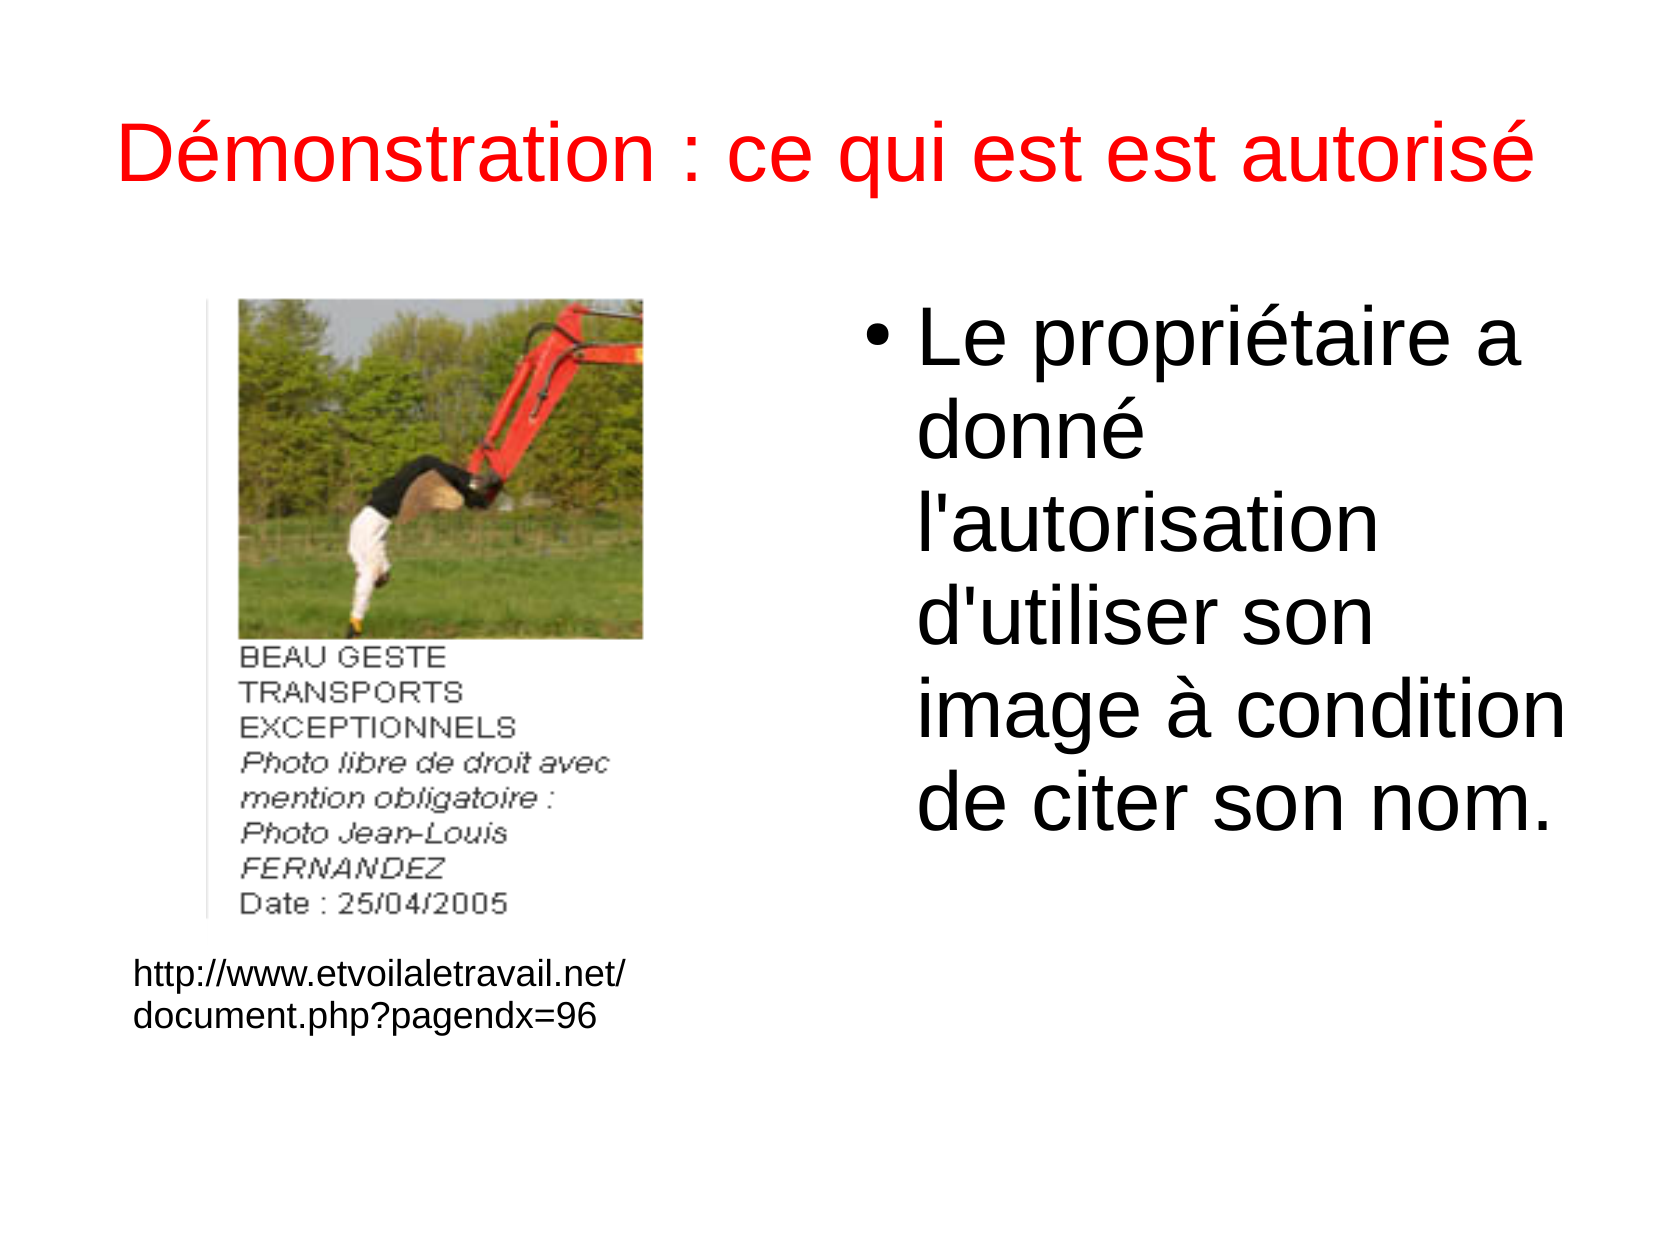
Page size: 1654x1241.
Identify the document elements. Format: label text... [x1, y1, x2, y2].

picture [82, 290, 809, 1109]
text_box http://www.etvoilaletravail.net/document.php?pagendx=96 [118, 944, 798, 1093]
list Le propriétaire a donné l'autorisation d'utiliser son image à condition de citer son nom. [845, 290, 1572, 1094]
title Démonstration : ce qui est est autorisé [82, 56, 1571, 250]
